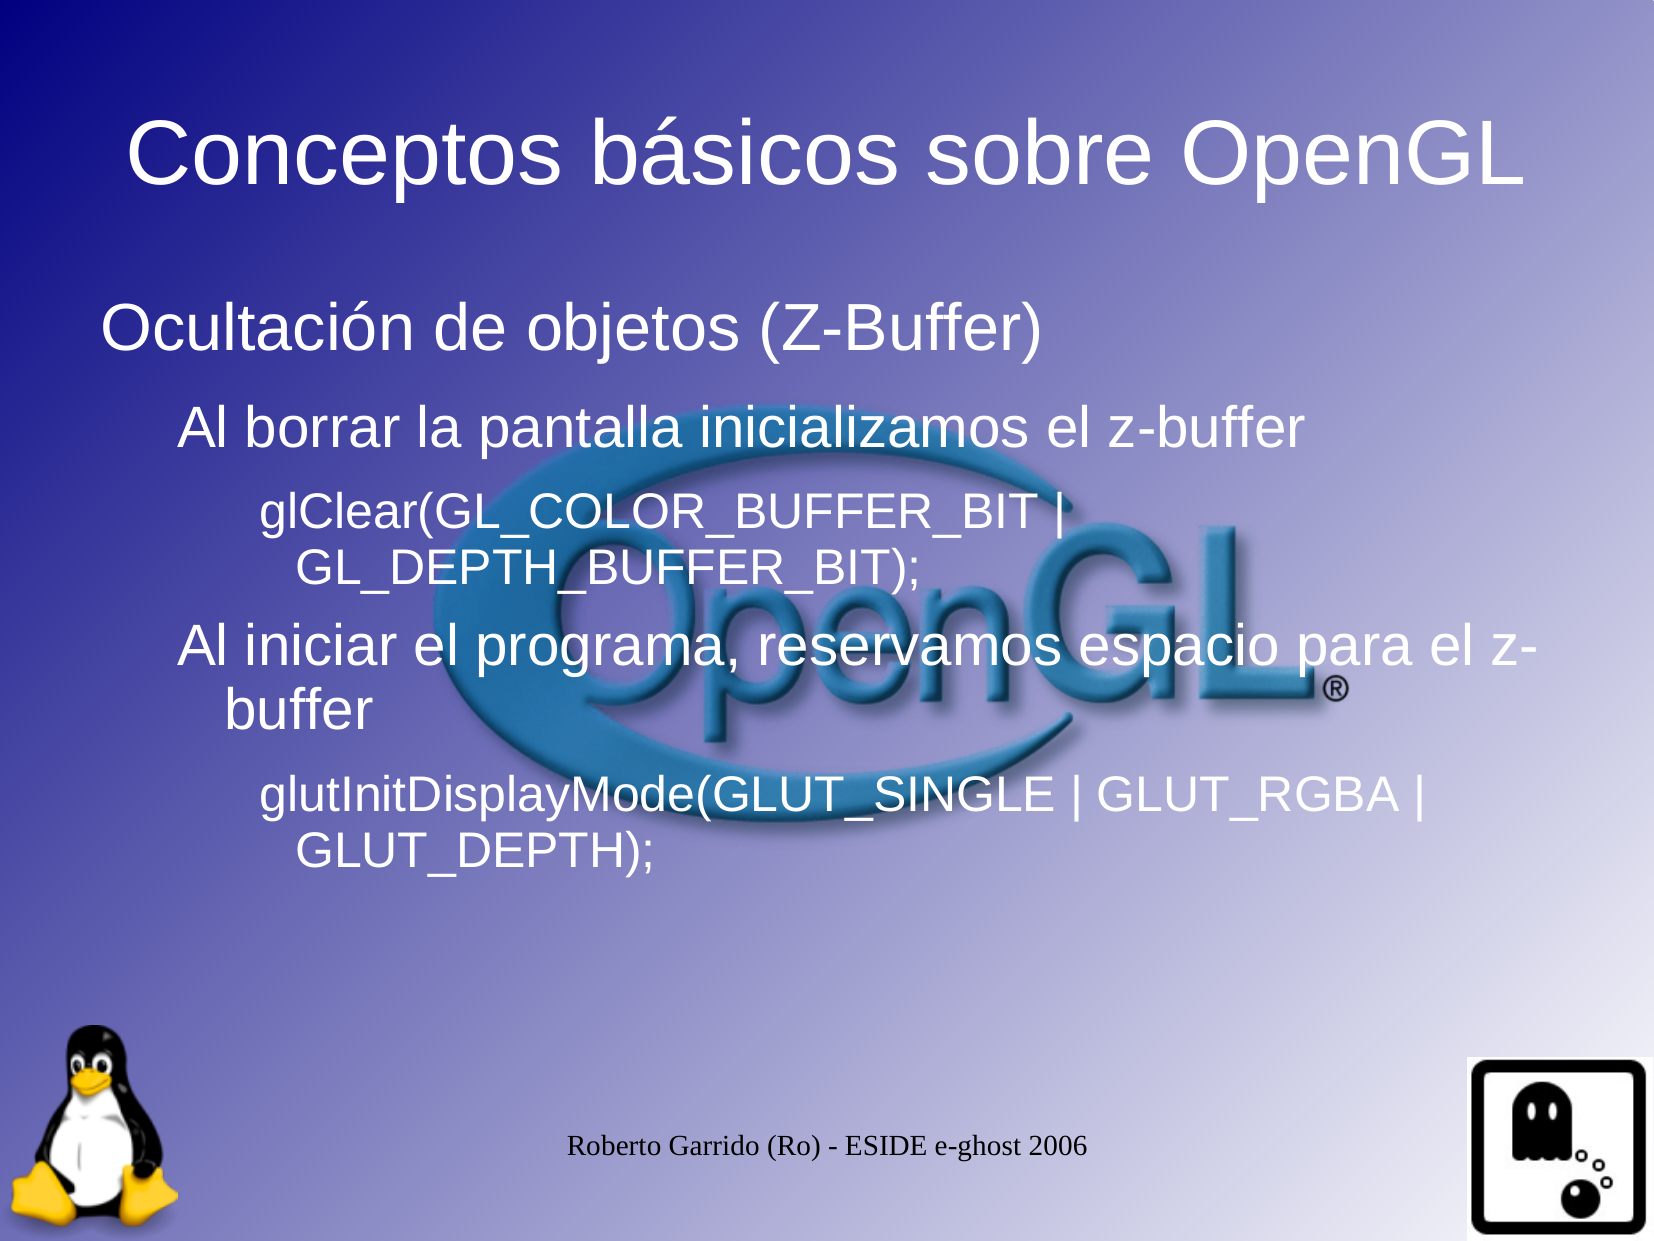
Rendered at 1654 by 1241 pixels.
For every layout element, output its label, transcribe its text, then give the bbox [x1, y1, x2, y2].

list Ocultación de objetos (Z-Buffer) Al borrar la pantalla inicializamos el z-buffer glClear(GL_COLOR_BUFFER_BIT | GL_DEPTH_BUFFER_BIT); Al iniciar el programa, reservamos espacio para el z-buffer glutInitDisplayMode(GLUT_SINGLE | GLUT_RGBA | GLUT_DEPTH); [82, 290, 1571, 1109]
picture [1467, 1057, 1654, 1241]
title Conceptos básicos sobre OpenGL [82, 49, 1571, 257]
picture [0, 1025, 178, 1241]
